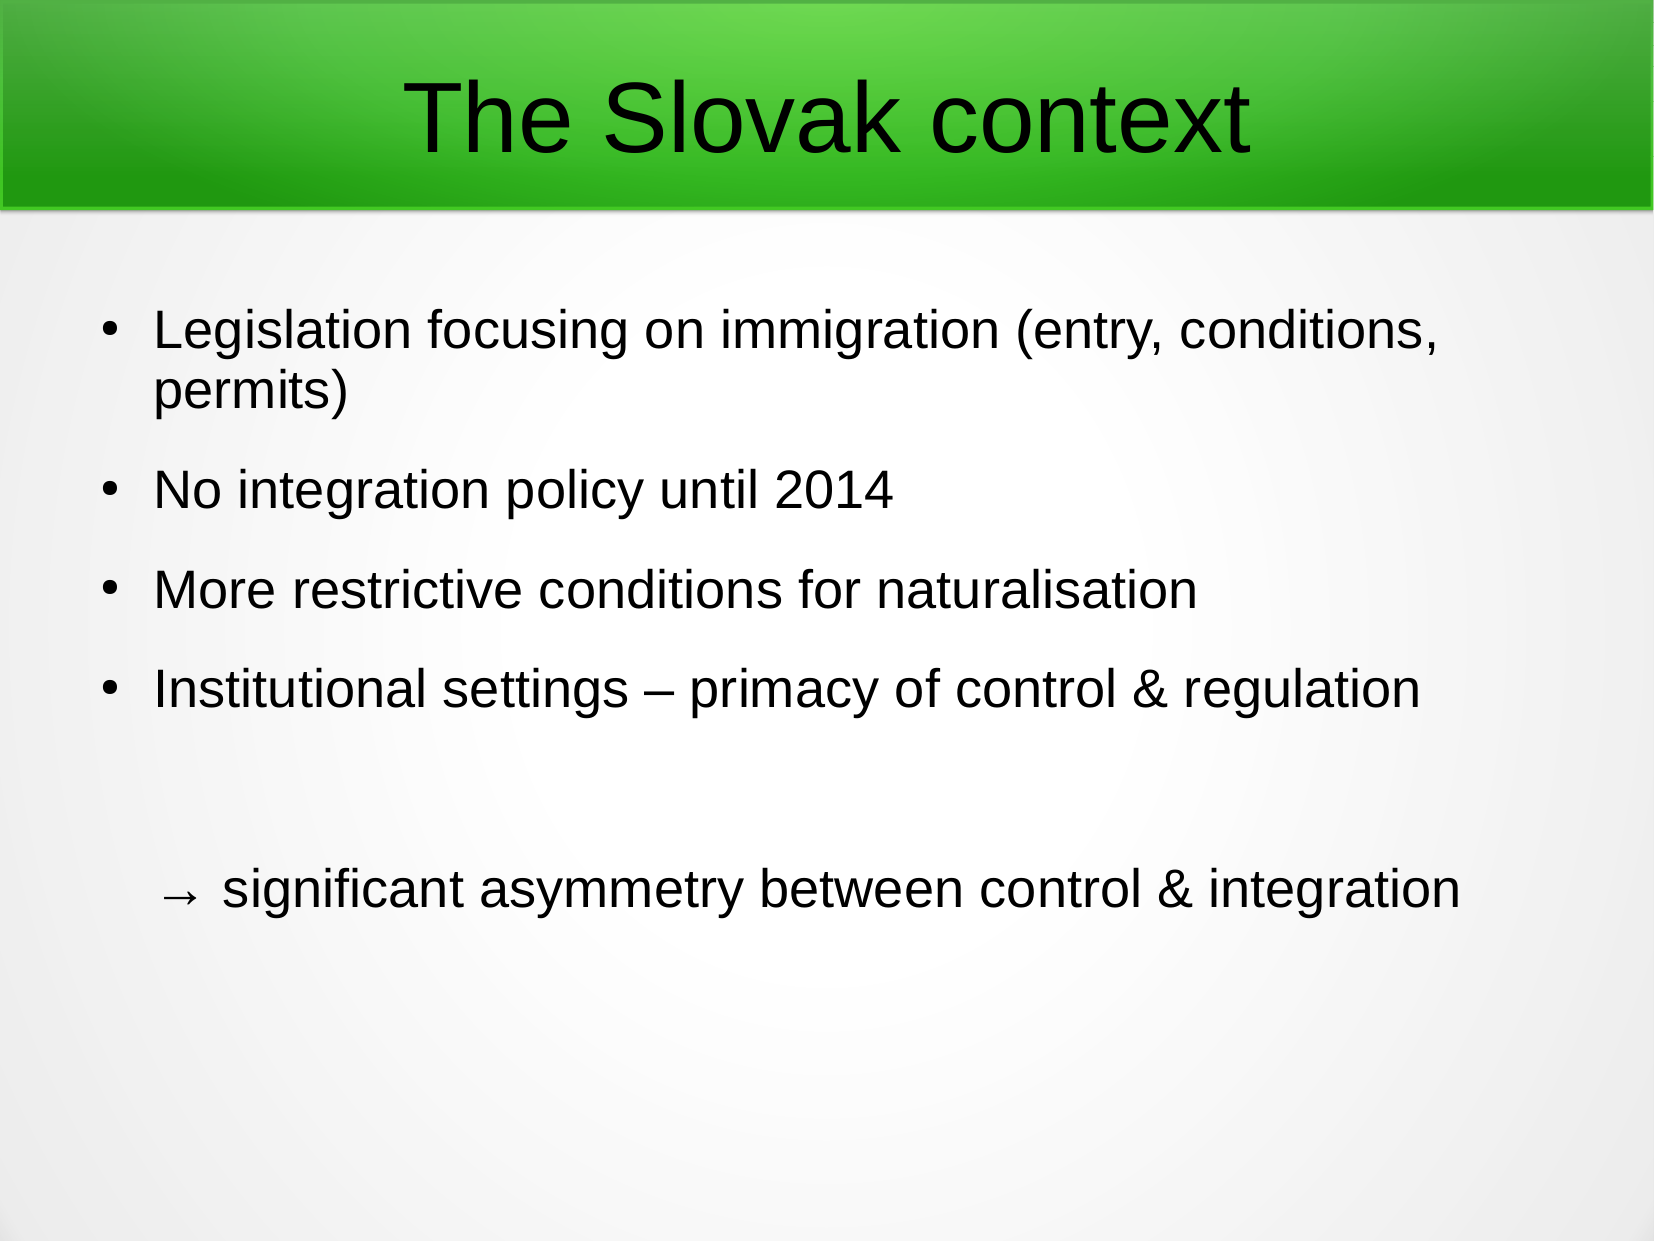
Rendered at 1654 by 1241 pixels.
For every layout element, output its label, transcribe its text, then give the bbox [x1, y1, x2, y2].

title The Slovak context [82, 47, 1571, 189]
list Legislation focusing on immigration (entry, conditions, permits) No integration policy until 2014 More restrictive conditions for naturalisation Institutional settings – primacy of control & regulation → significant asymmetry between control & integration [82, 299, 1571, 1019]
